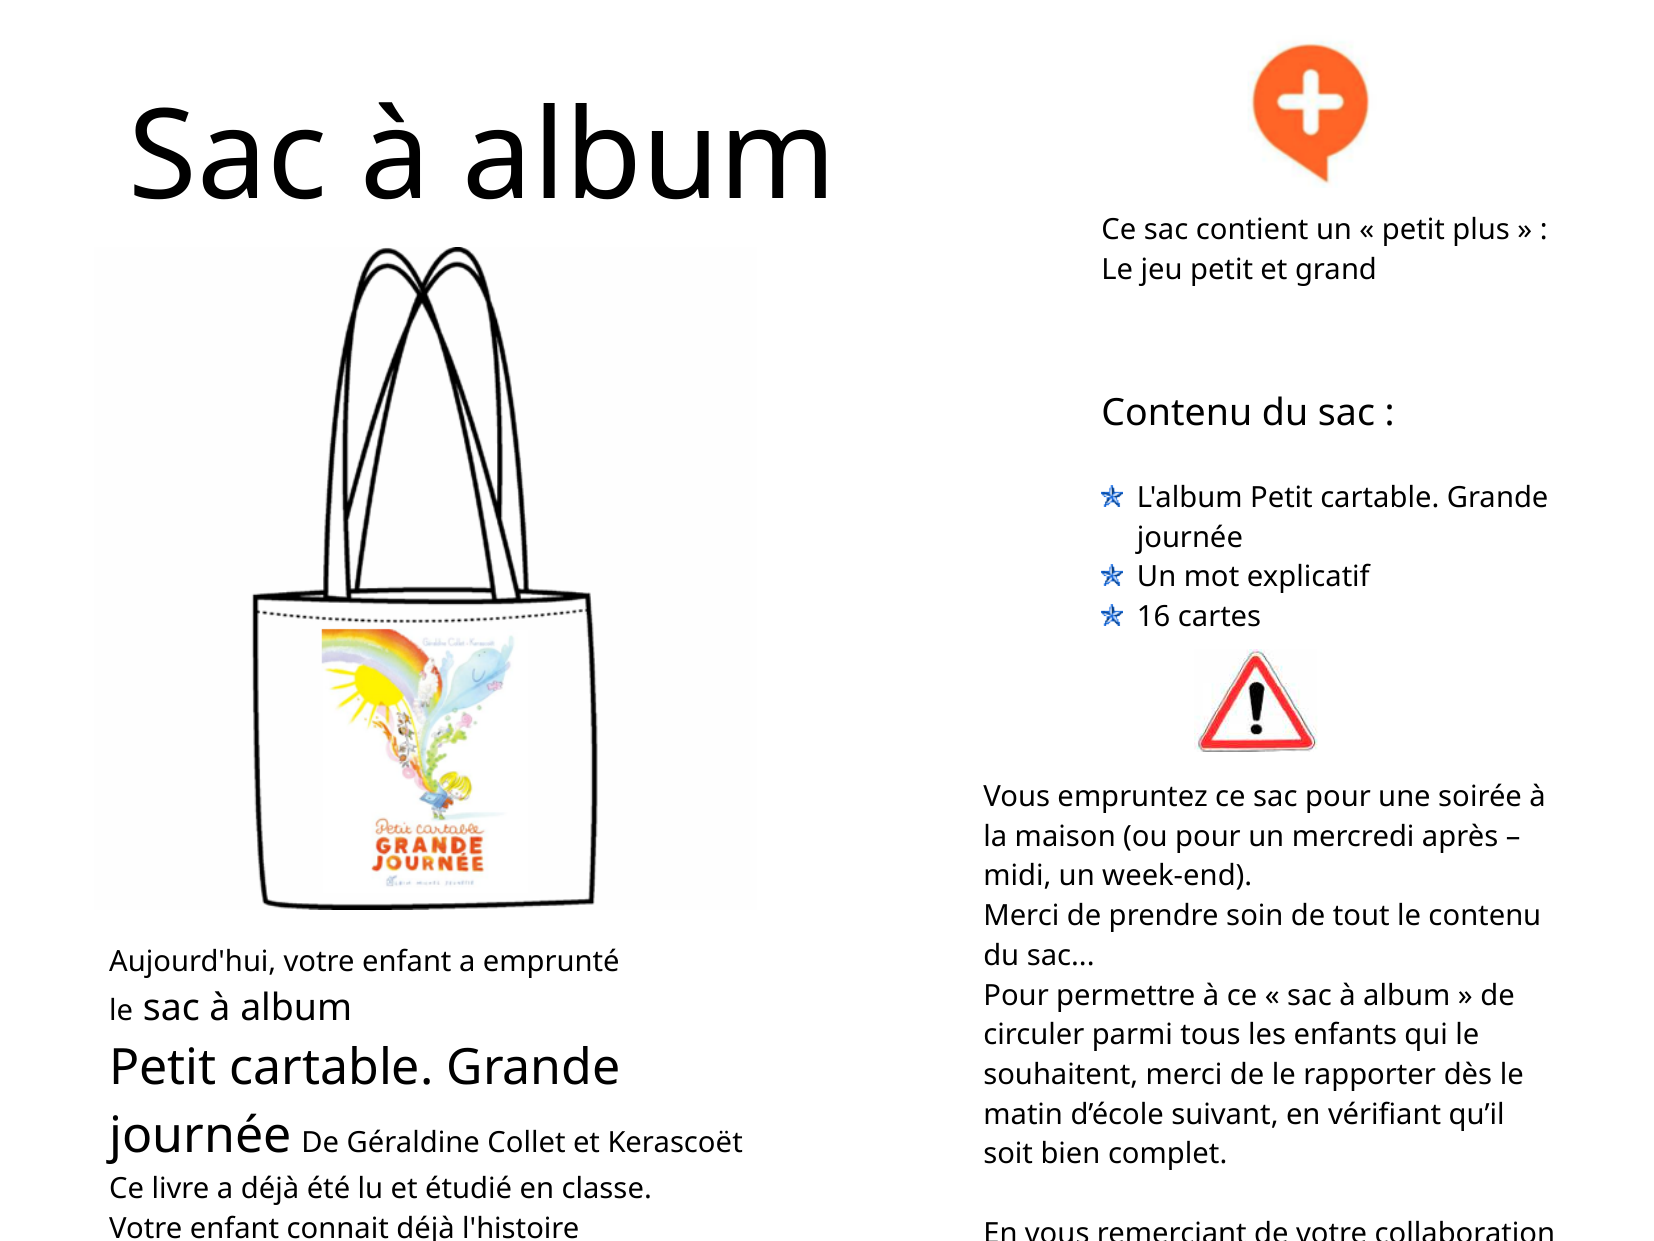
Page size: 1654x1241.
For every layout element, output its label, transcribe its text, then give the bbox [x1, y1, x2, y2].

text_box Ce sac contient un « petit plus » : Le jeu petit et grand [1086, 200, 1571, 377]
picture [94, 247, 757, 910]
text_box Vous empruntez ce sac pour une soirée à la maison (ou pour un mercredi après – midi, un week-end). Merci de prendre soin de tout le contenu du sac... Pour permettre à ce « sac à album » de circuler parmi tous les enfants qui le souhaitent, merci de le rapporter dès le matin d’école suivant, en vérifiant qu’il soit bien complet. En vous remerciant de votre collaboration [968, 767, 1571, 1143]
text_box Aujourd'hui, votre enfant a emprunté le sac à album Petit cartable. Grande journée De Géraldine Collet et Kerascoët Ce livre a déjà été lu et étudié en classe. Votre enfant connait déjà l'histoire [94, 933, 827, 1228]
text_box Contenu du sac : L'album Petit cartable. Grande journée Un mot explicatif 16 cartes [1086, 377, 1619, 644]
text_box Sac à album [106, 35, 898, 379]
picture [1228, 35, 1383, 189]
picture [1188, 637, 1323, 760]
